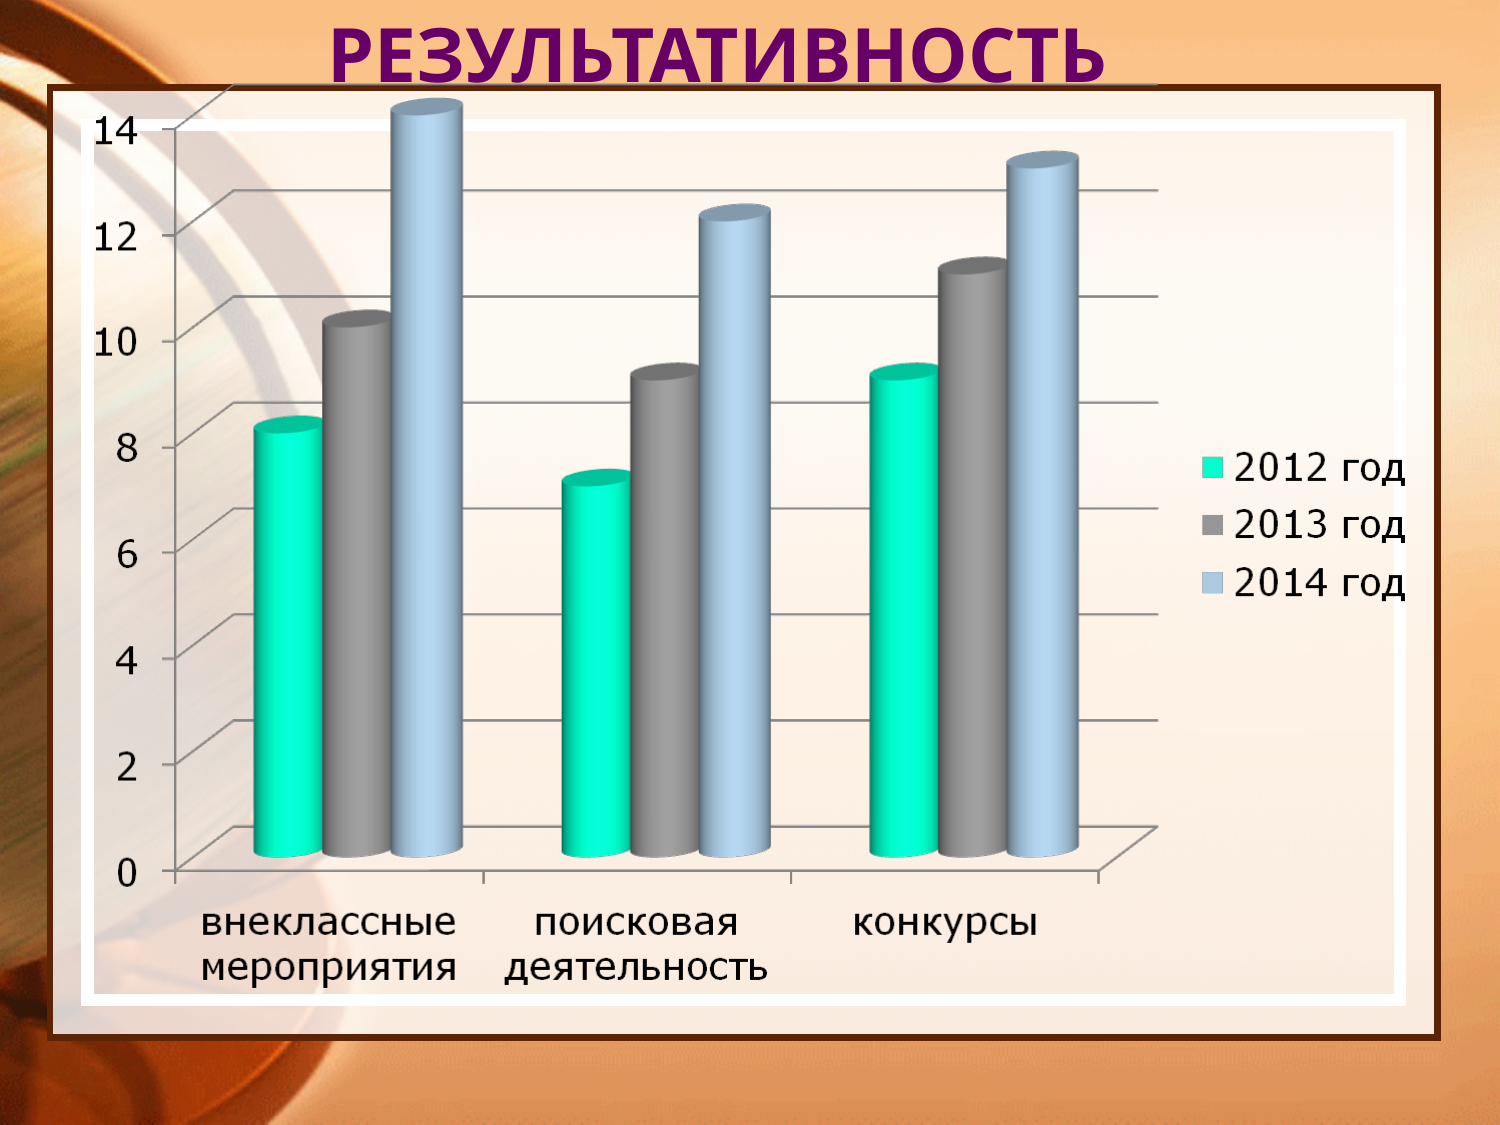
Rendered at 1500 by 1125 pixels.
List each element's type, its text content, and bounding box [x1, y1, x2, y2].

chart [66, 36, 1434, 1014]
text_box РЕЗУЛЬТАТИВНОСТЬ [312, 0, 1317, 102]
